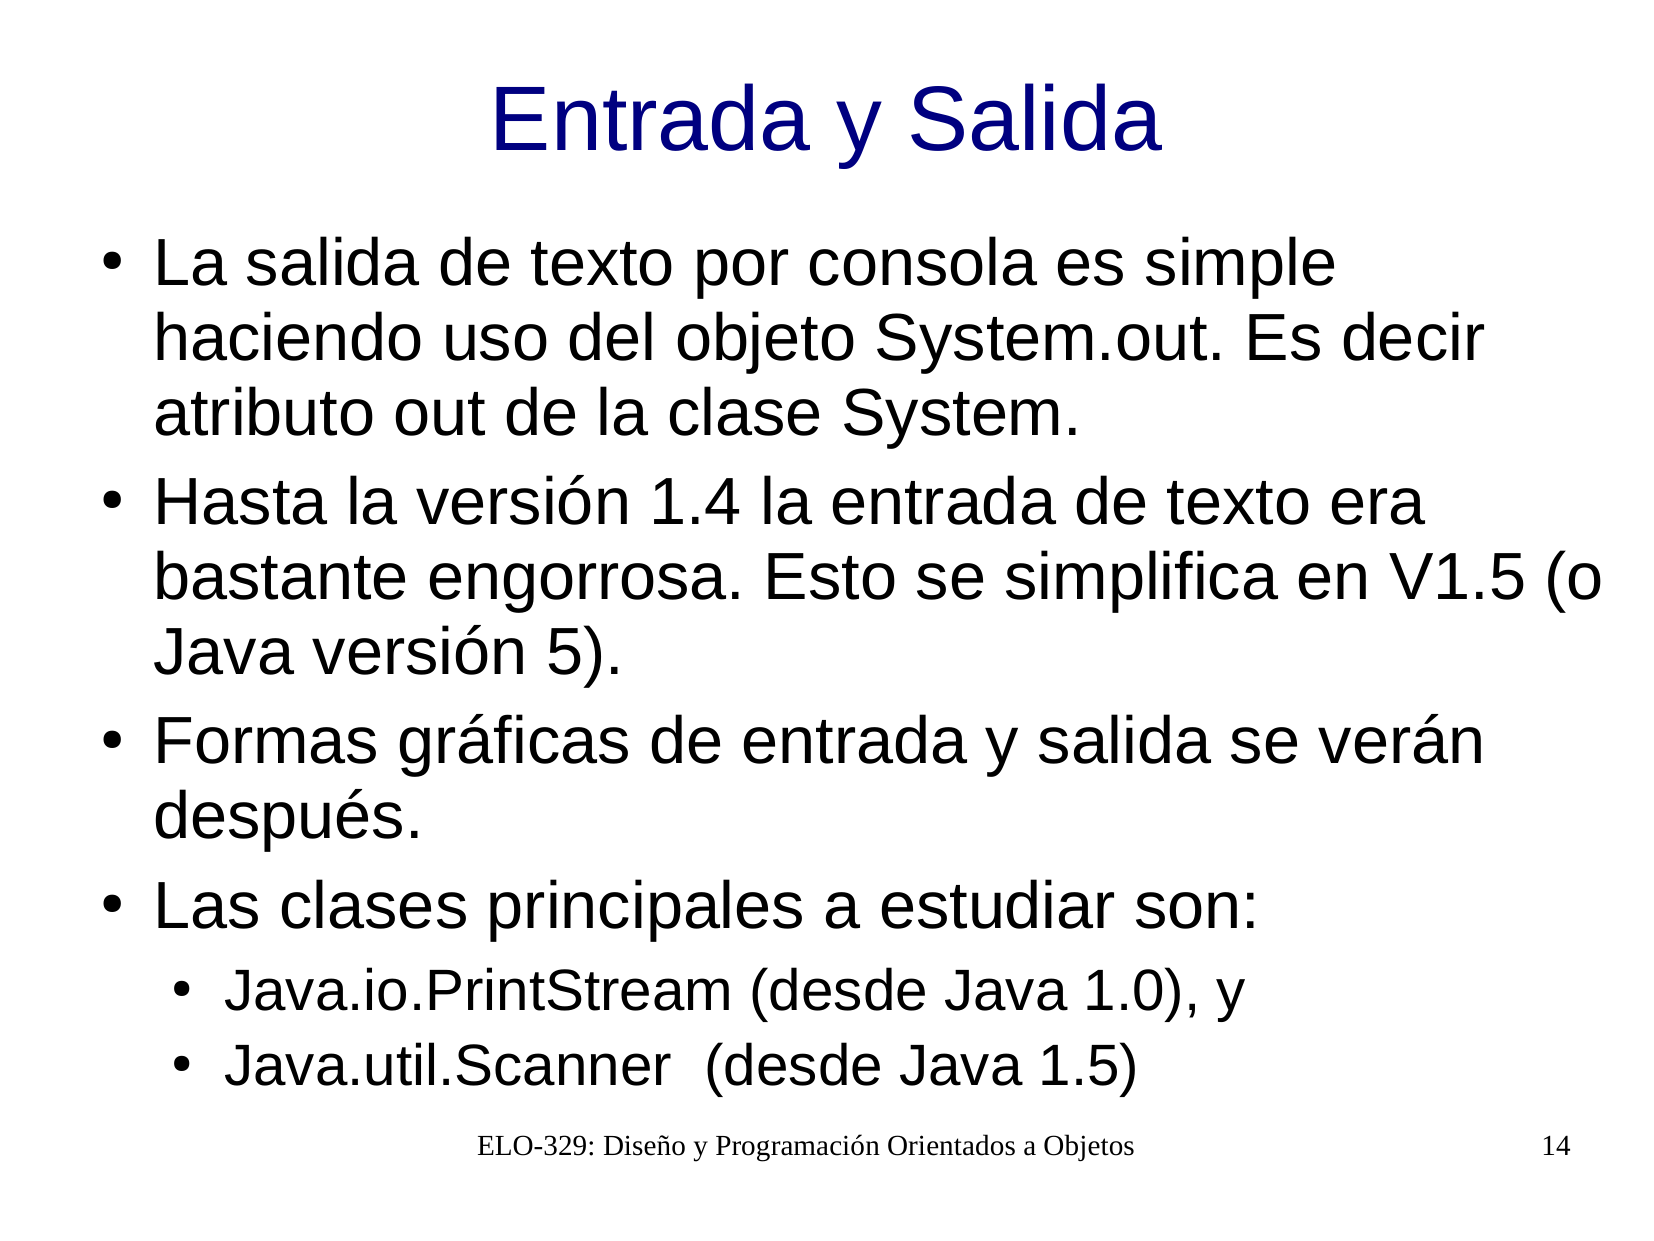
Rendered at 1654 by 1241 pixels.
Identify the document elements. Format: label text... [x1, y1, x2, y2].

title Entrada y Salida [82, 49, 1571, 188]
list La salida de texto por consola es simple haciendo uso del objeto System.out. Es decir atributo out de la clase System. Hasta la versión 1.4 la entrada de texto era bastante engorrosa. Esto se simplifica en V1.5 (o Java versión 5). Formas gráficas de entrada y salida se verán después. Las clases principales a estudiar son: Java.io.PrintStream (desde Java 1.0), y Java.util.Scanner (desde Java 1.5)‏ [82, 225, 1613, 1126]
